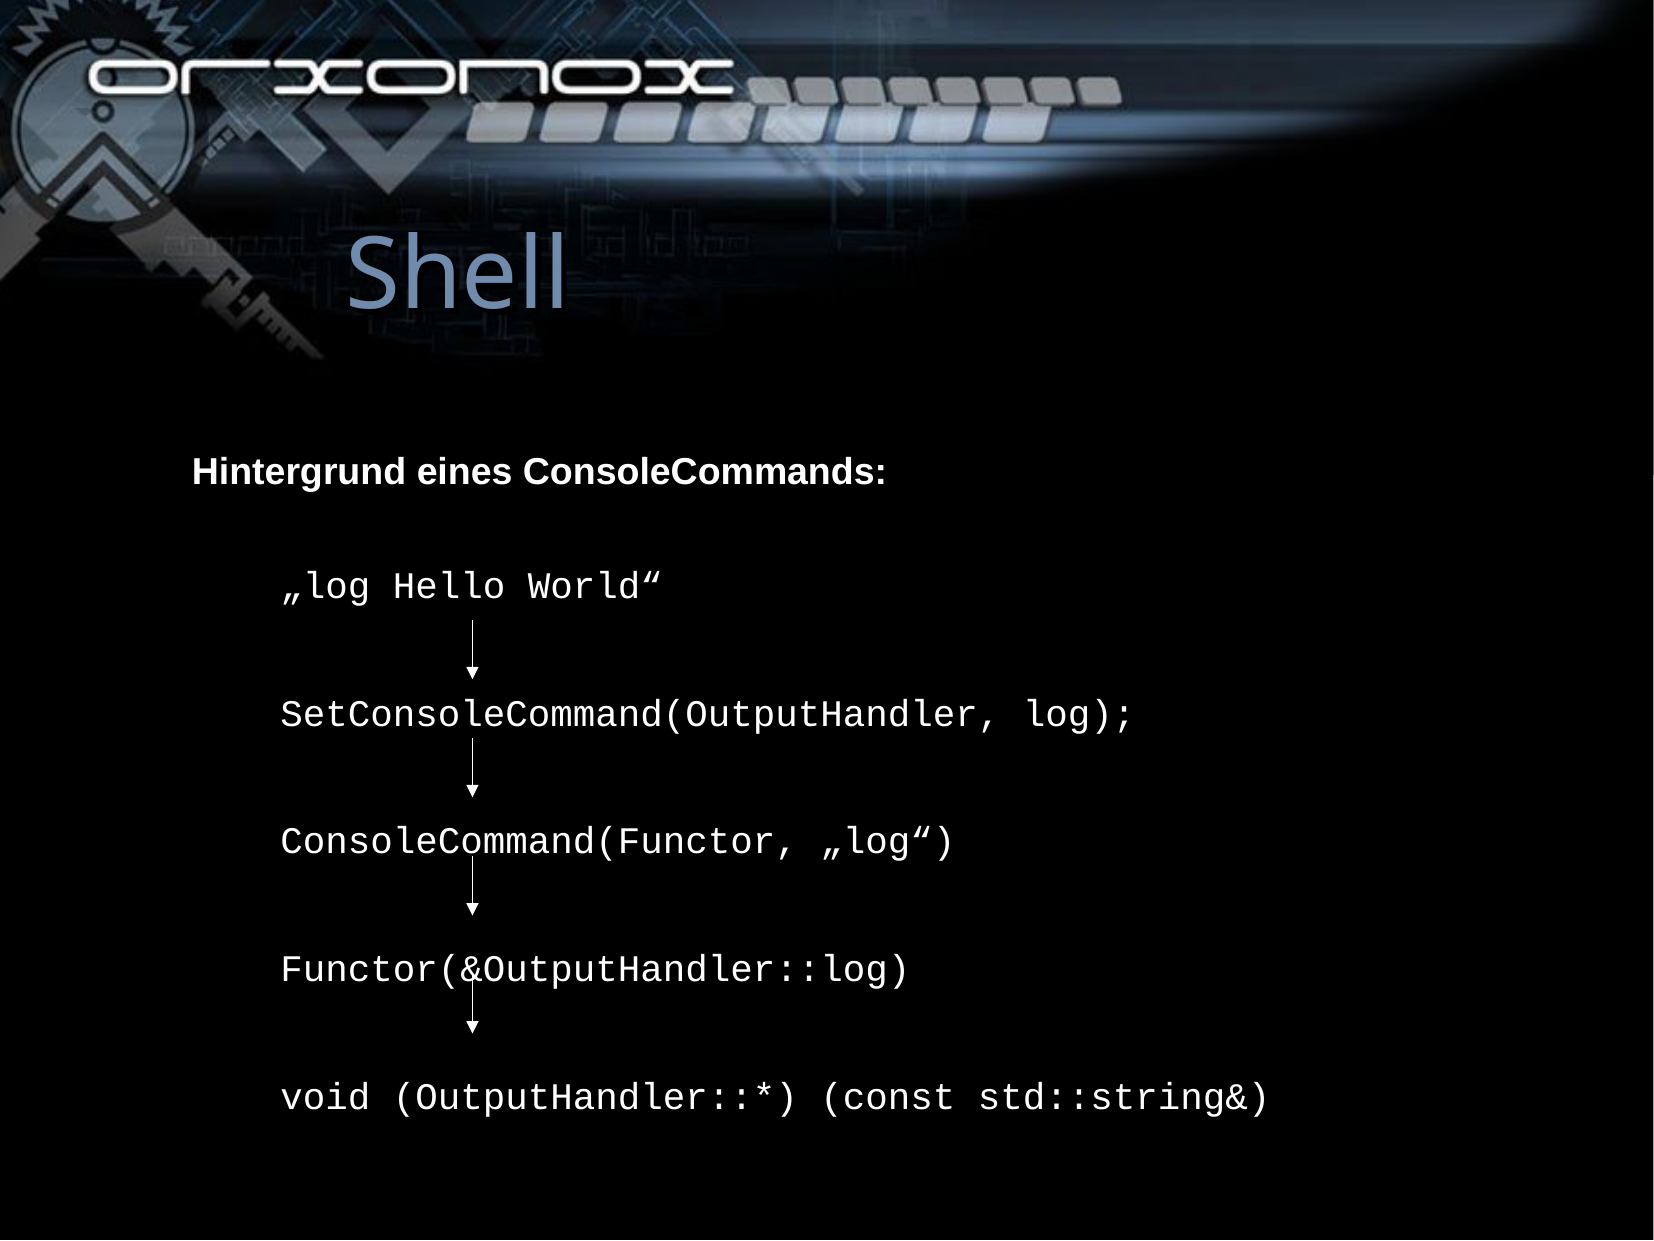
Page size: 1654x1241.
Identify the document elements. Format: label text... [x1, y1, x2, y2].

picture [0, 0, 1654, 475]
text_box „log Hello World“ SetConsoleCommand(OutputHandler, log); ConsoleCommand(Functor, „log“) Functor(&OutputHandler::log) void (OutputHandler::*) (const std::string&) [265, 560, 1388, 1093]
text_box Hintergrund eines ConsoleCommands: [177, 442, 1329, 544]
text_box Shell [330, 194, 1306, 344]
